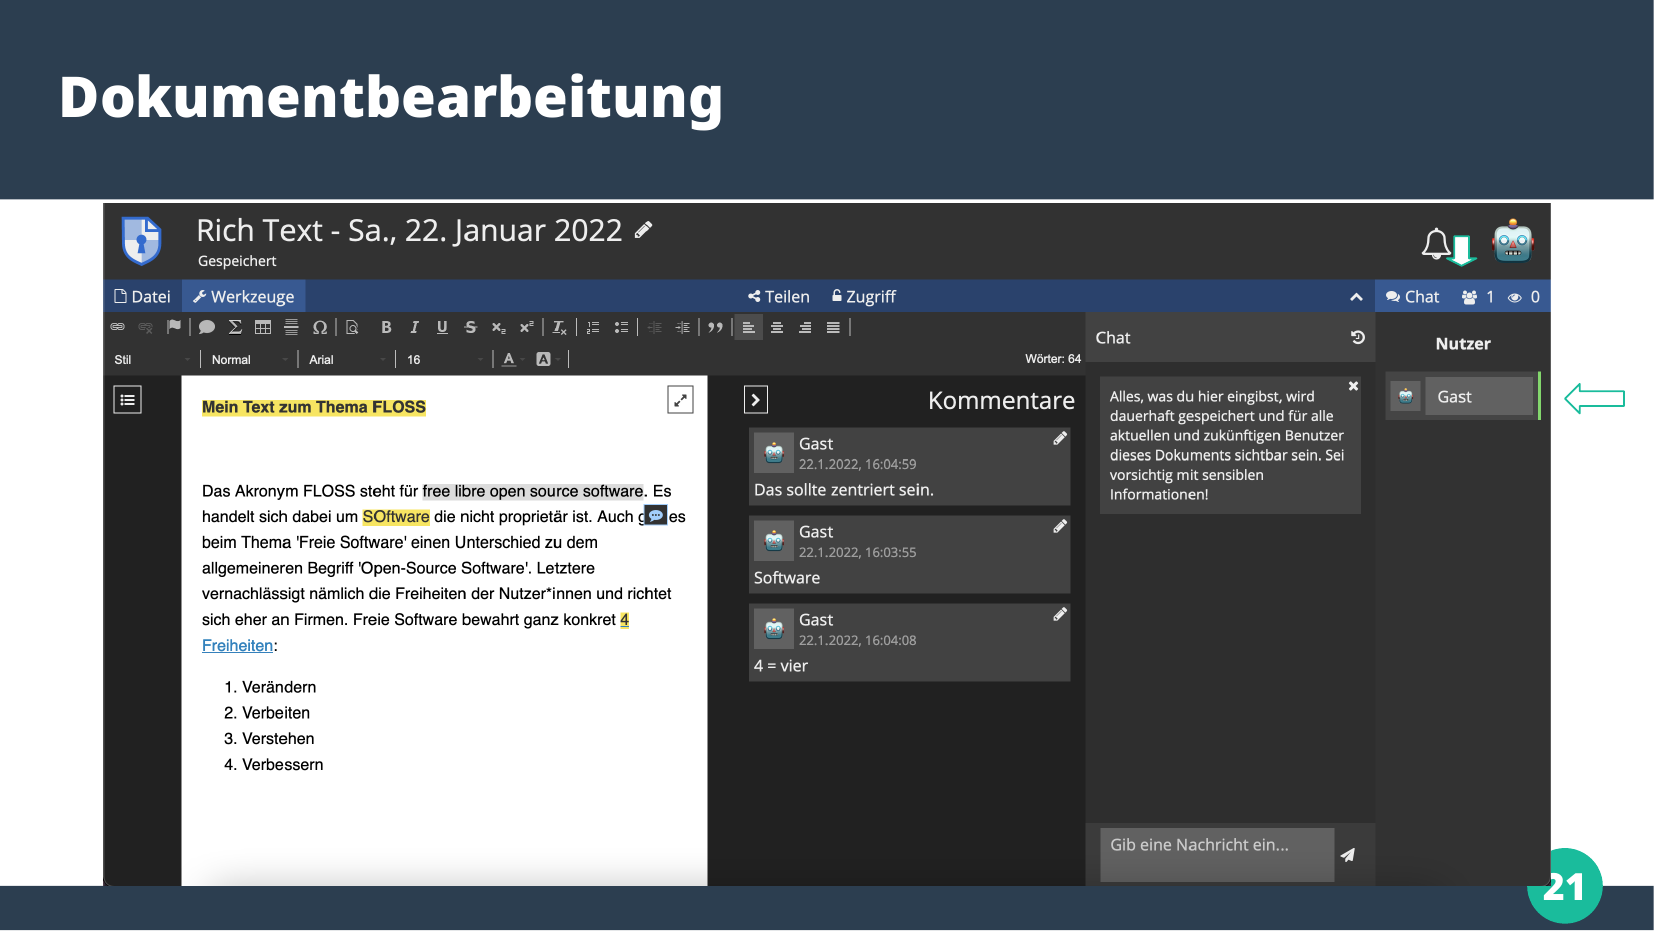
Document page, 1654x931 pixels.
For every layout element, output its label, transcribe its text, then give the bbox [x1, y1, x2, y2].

title Dokumentbearbeitung [59, 37, 1595, 155]
text_box [1446, 236, 1477, 266]
picture [103, 203, 1551, 886]
text_box [1564, 383, 1625, 414]
